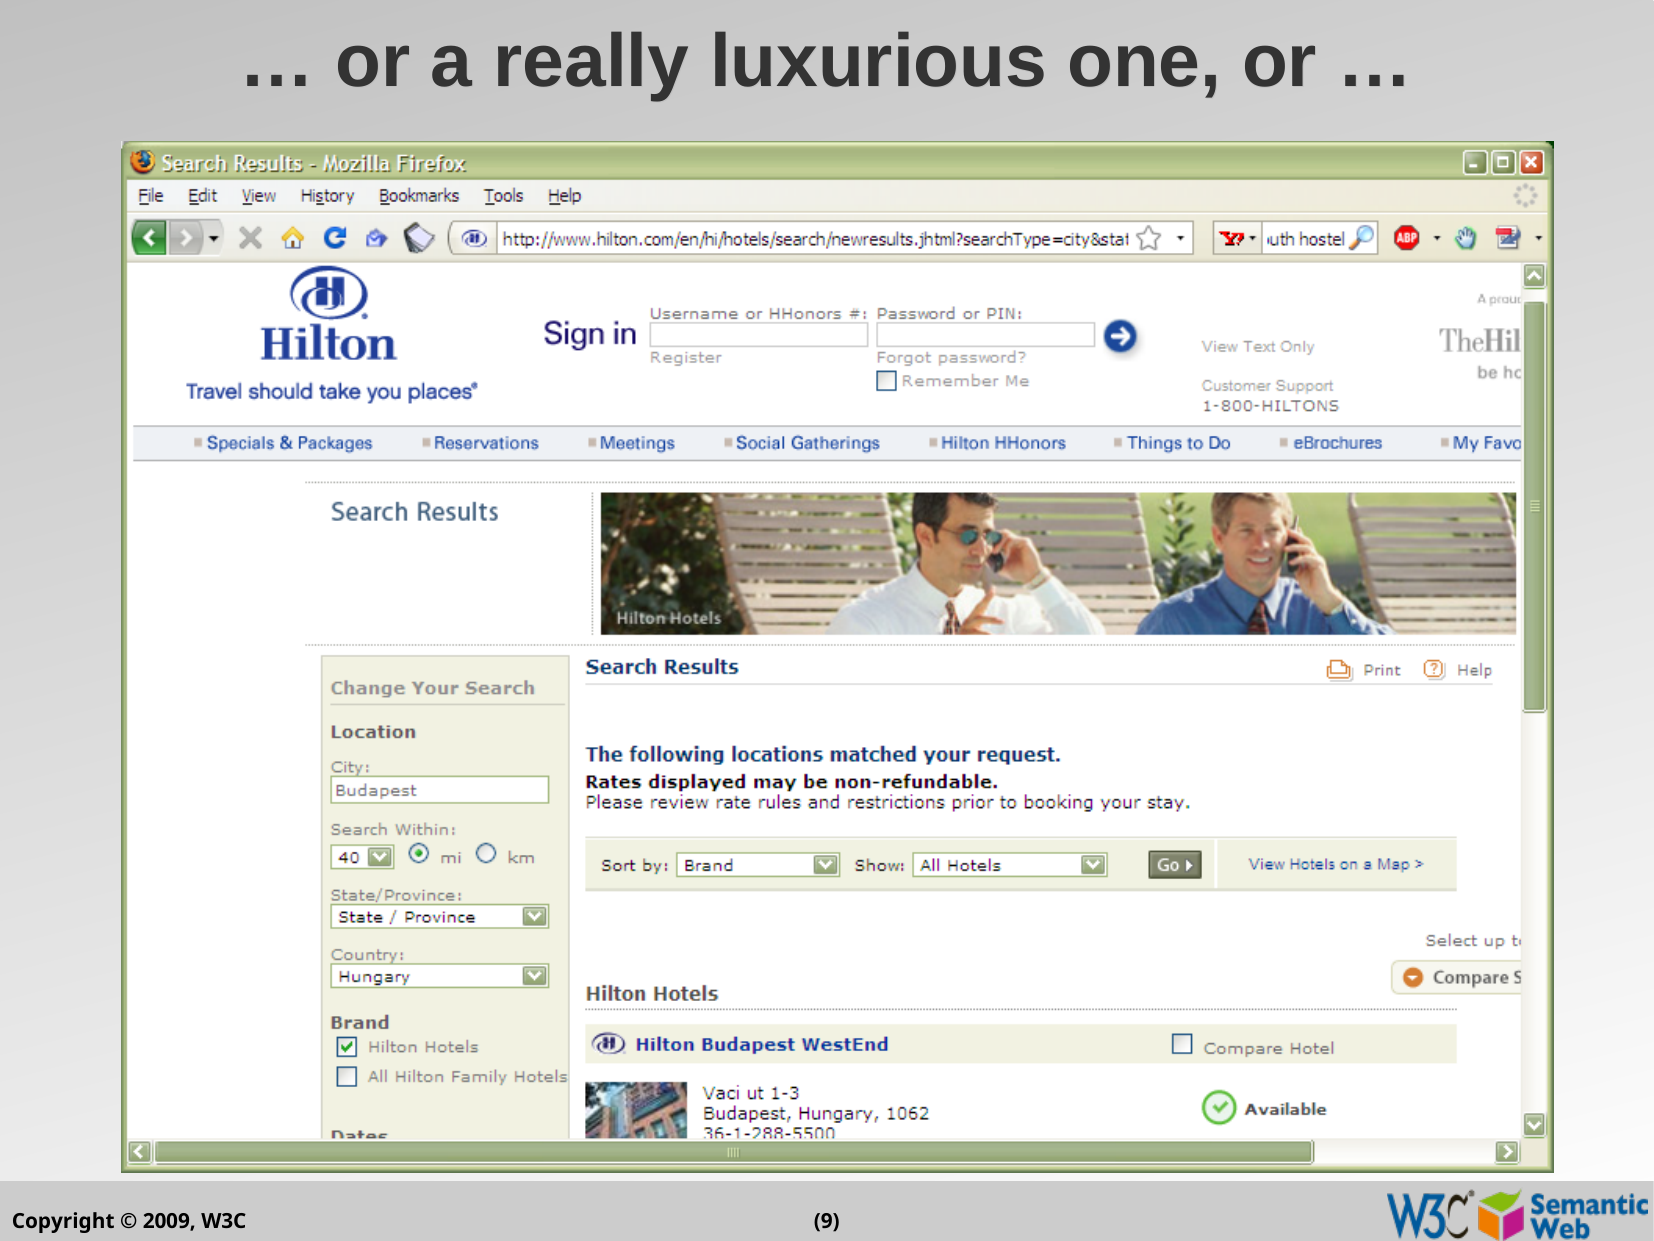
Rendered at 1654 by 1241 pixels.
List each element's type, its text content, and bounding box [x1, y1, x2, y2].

picture [1387, 1187, 1648, 1241]
picture [121, 141, 1554, 1173]
title … or a really luxurious one, or … [0, 7, 1654, 111]
